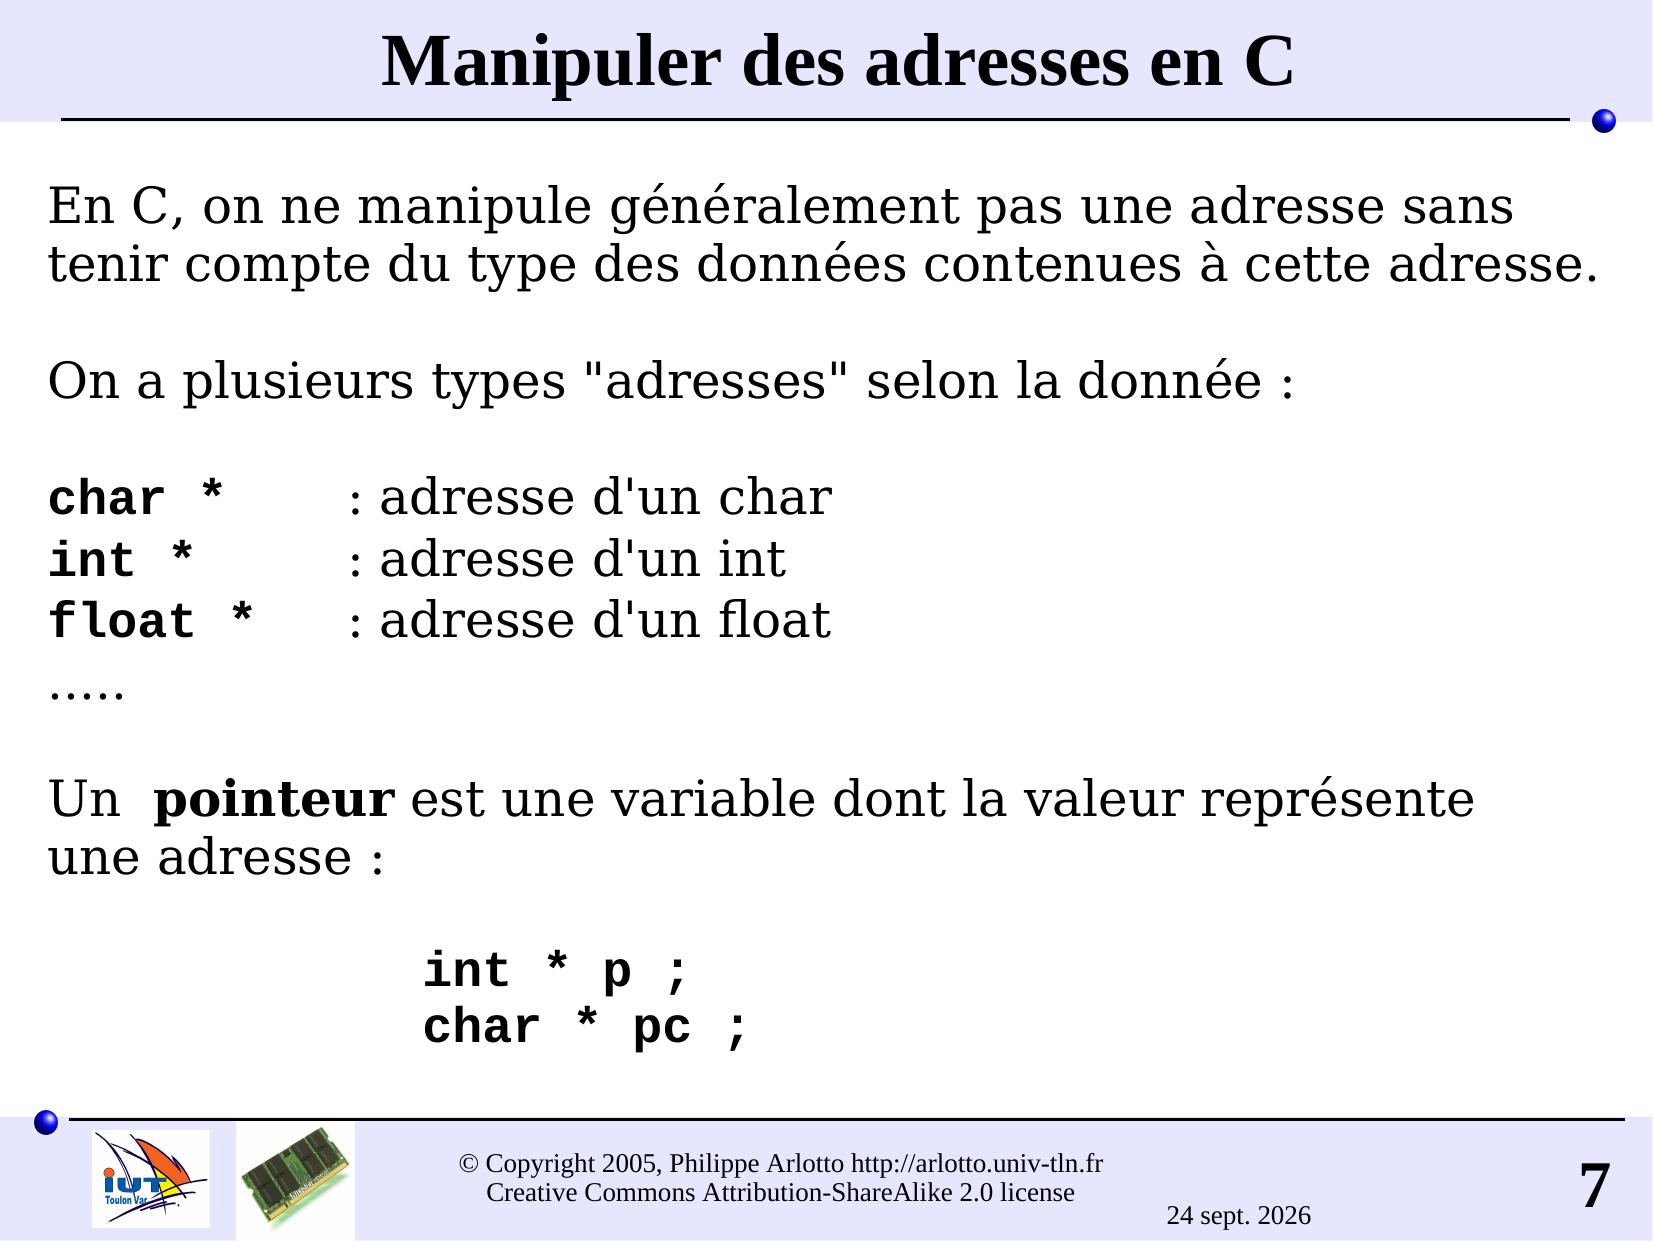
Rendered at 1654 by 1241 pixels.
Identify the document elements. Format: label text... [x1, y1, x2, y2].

title Manipuler des adresses en C [95, 11, 1585, 110]
picture [236, 1121, 355, 1241]
text_box En C, on ne manipule généralement pas une adresse sans tenir compte du type des données contenues à cette adresse. On a plusieurs types "adresses" selon la donnée : char * : adresse d'un char int * : adresse d'un int float * : adresse d'un float ..... Un pointeur est une variable dont la valeur représente une adresse : int * p ; char * pc ; [47, 177, 1602, 1058]
